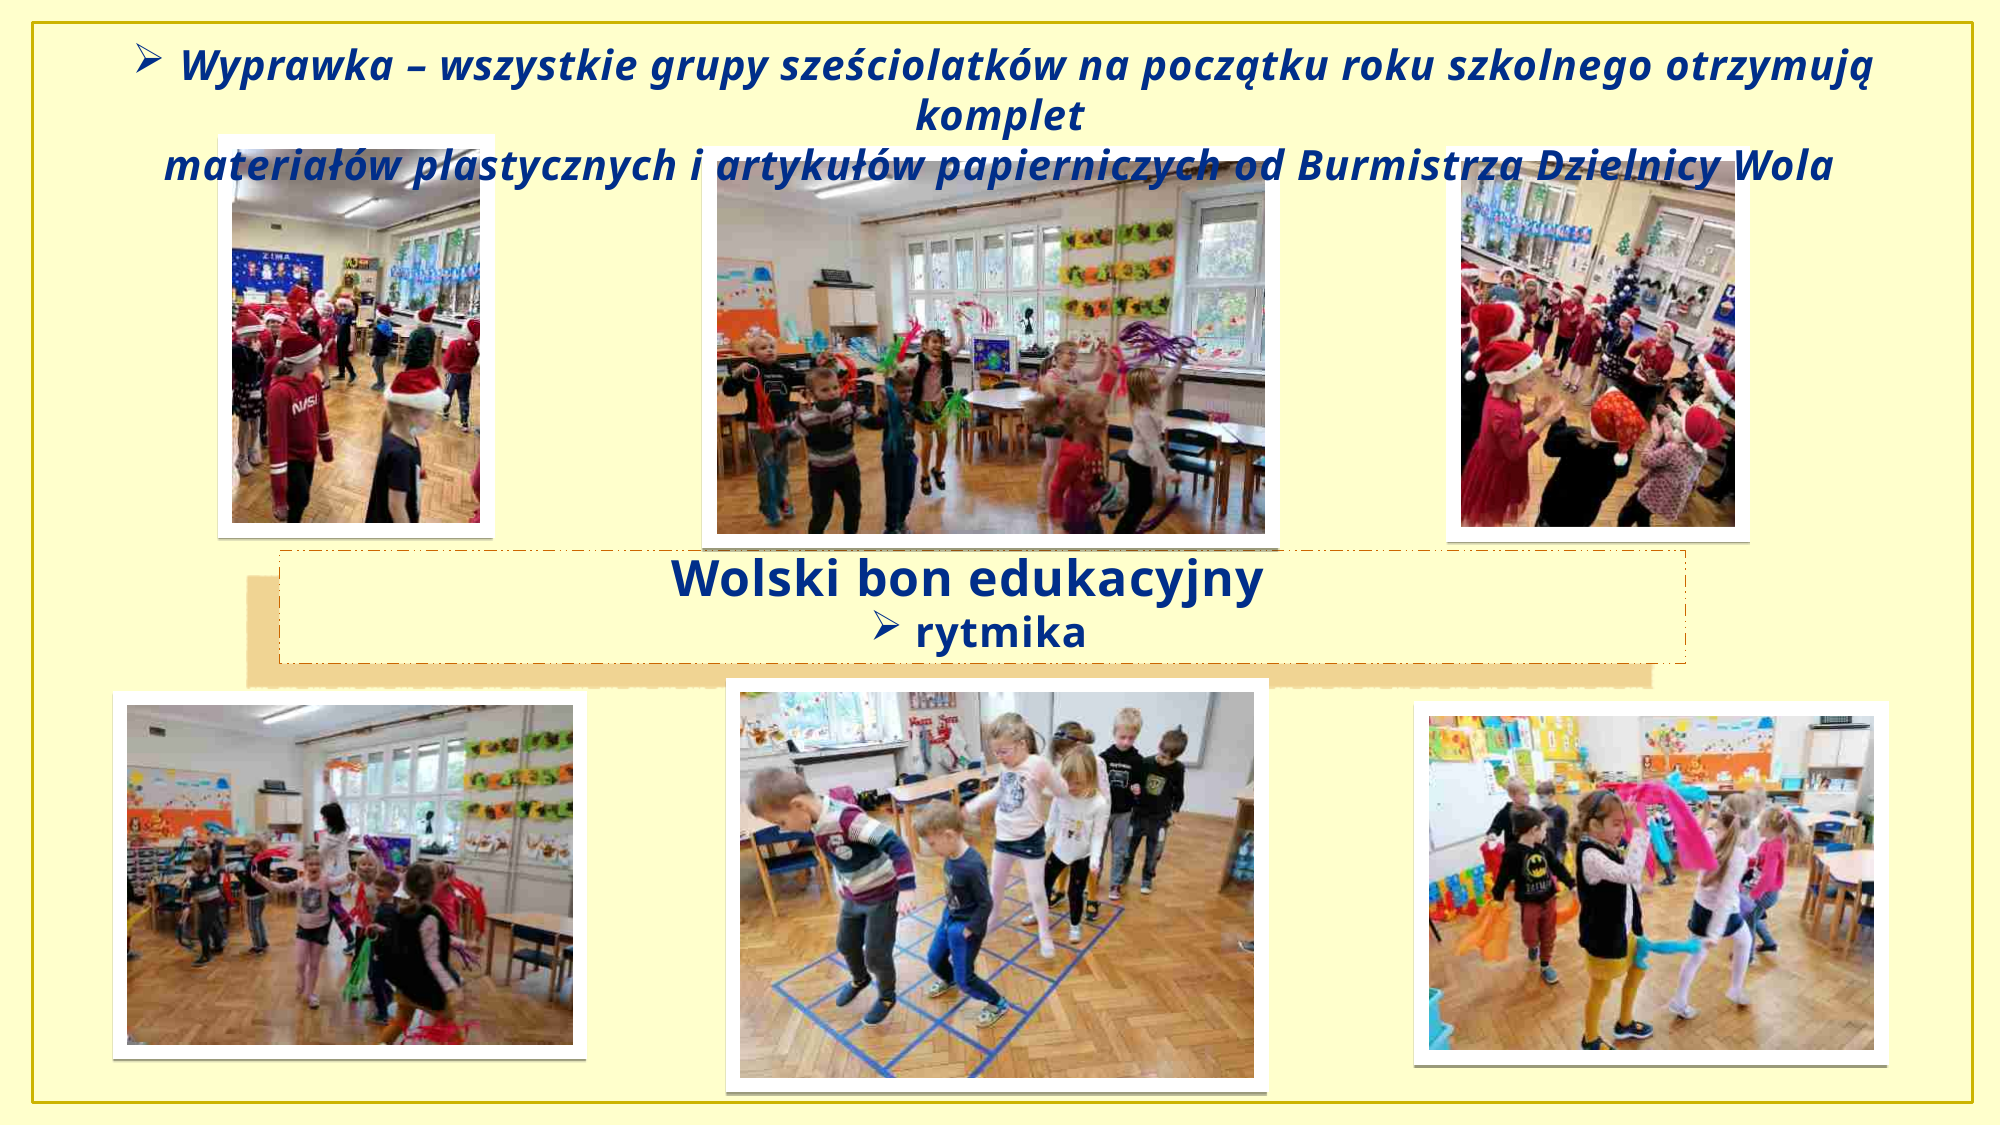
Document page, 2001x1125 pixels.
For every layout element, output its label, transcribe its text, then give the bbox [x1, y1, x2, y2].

picture [740, 692, 1254, 1078]
picture [716, 197, 1266, 534]
text_box Wolski bon edukacyjny [291, 538, 1645, 614]
text_box Wyprawka – wszystkie grupy sześciolatków na początku roku szkolnego otrzymują komplet materiałów plastycznych i artykułów papierniczych od Burmistrza Dzielnicy Wola [54, 30, 1957, 197]
text_box [279, 550, 855, 664]
picture [1460, 197, 1736, 528]
text_box rytmika [855, 614, 1103, 664]
picture [127, 705, 573, 1045]
picture [232, 197, 481, 524]
text_box [1103, 550, 1686, 664]
picture [1428, 715, 1875, 1050]
